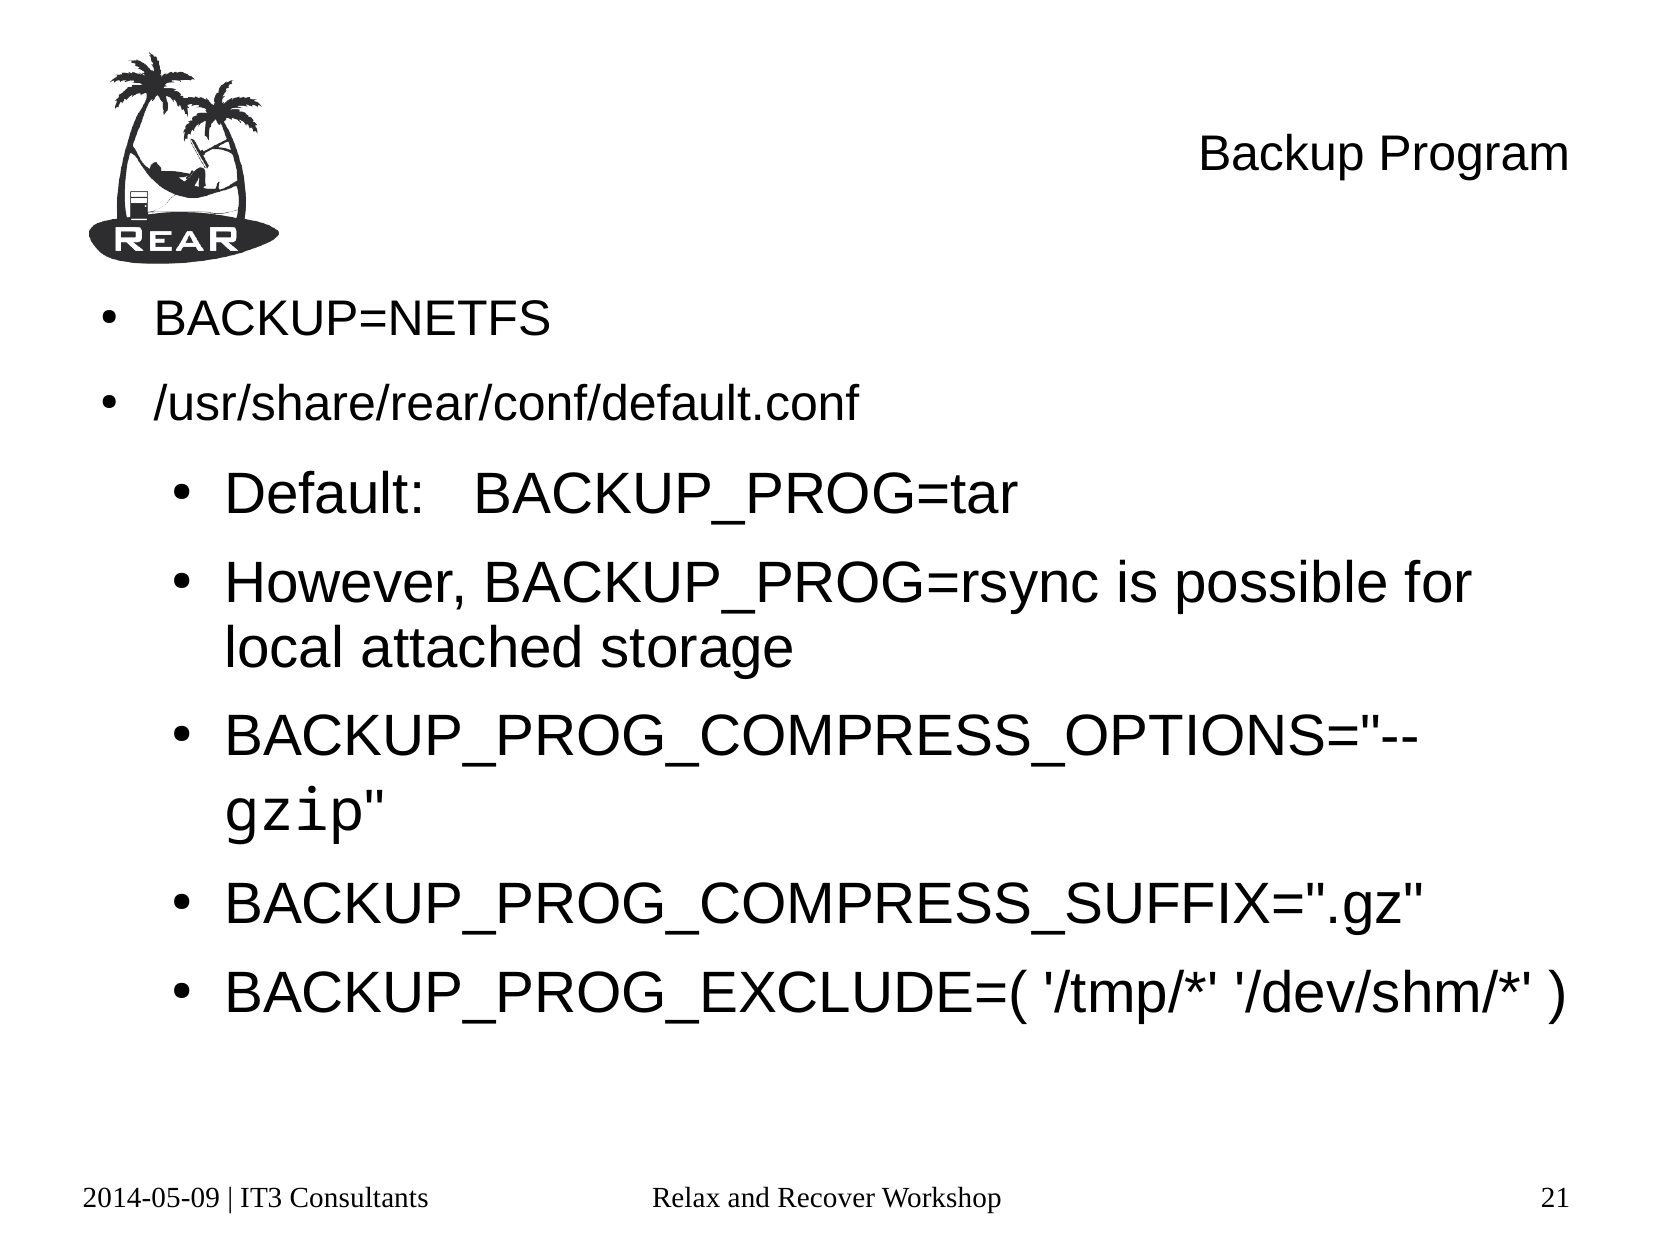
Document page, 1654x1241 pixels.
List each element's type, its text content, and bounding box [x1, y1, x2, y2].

list BACKUP=NETFS /usr/share/rear/conf/default.conf Default: BACKUP_PROG=tar However, BACKUP_PROG=rsync is possible for local attached storage BACKUP_PROG_COMPRESS_OPTIONS="--gzip" BACKUP_PROG_COMPRESS_SUFFIX=".gz" BACKUP_PROG_EXCLUDE=( '/tmp/*' '/dev/shm/*' ) [82, 290, 1571, 1109]
picture [88, 52, 279, 266]
title Backup Program [295, 49, 1571, 257]
